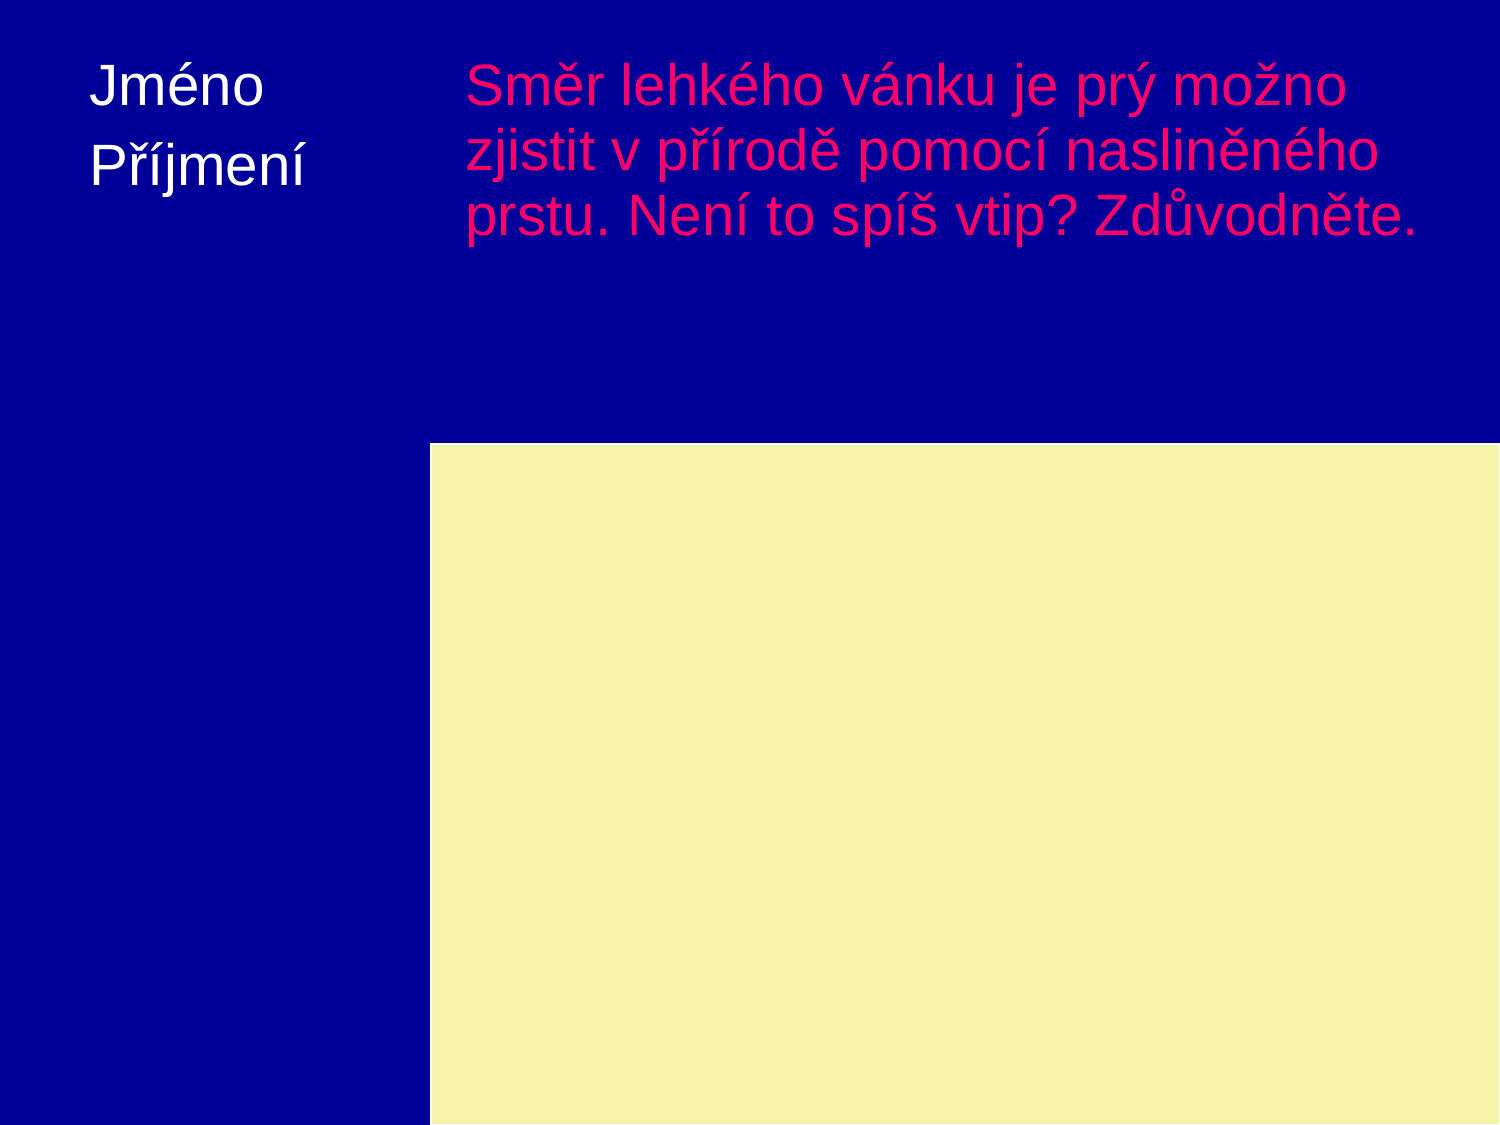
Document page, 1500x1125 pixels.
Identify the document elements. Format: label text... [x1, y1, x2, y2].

text_box [430, 444, 1500, 1125]
text_box Jméno Příjmení [74, 45, 451, 525]
text_box Směr lehkého vánku je prý možno zjistit v přírodě pomocí nasliněného prstu. Není to spíš vtip? Zdůvodněte. [451, 45, 1500, 444]
